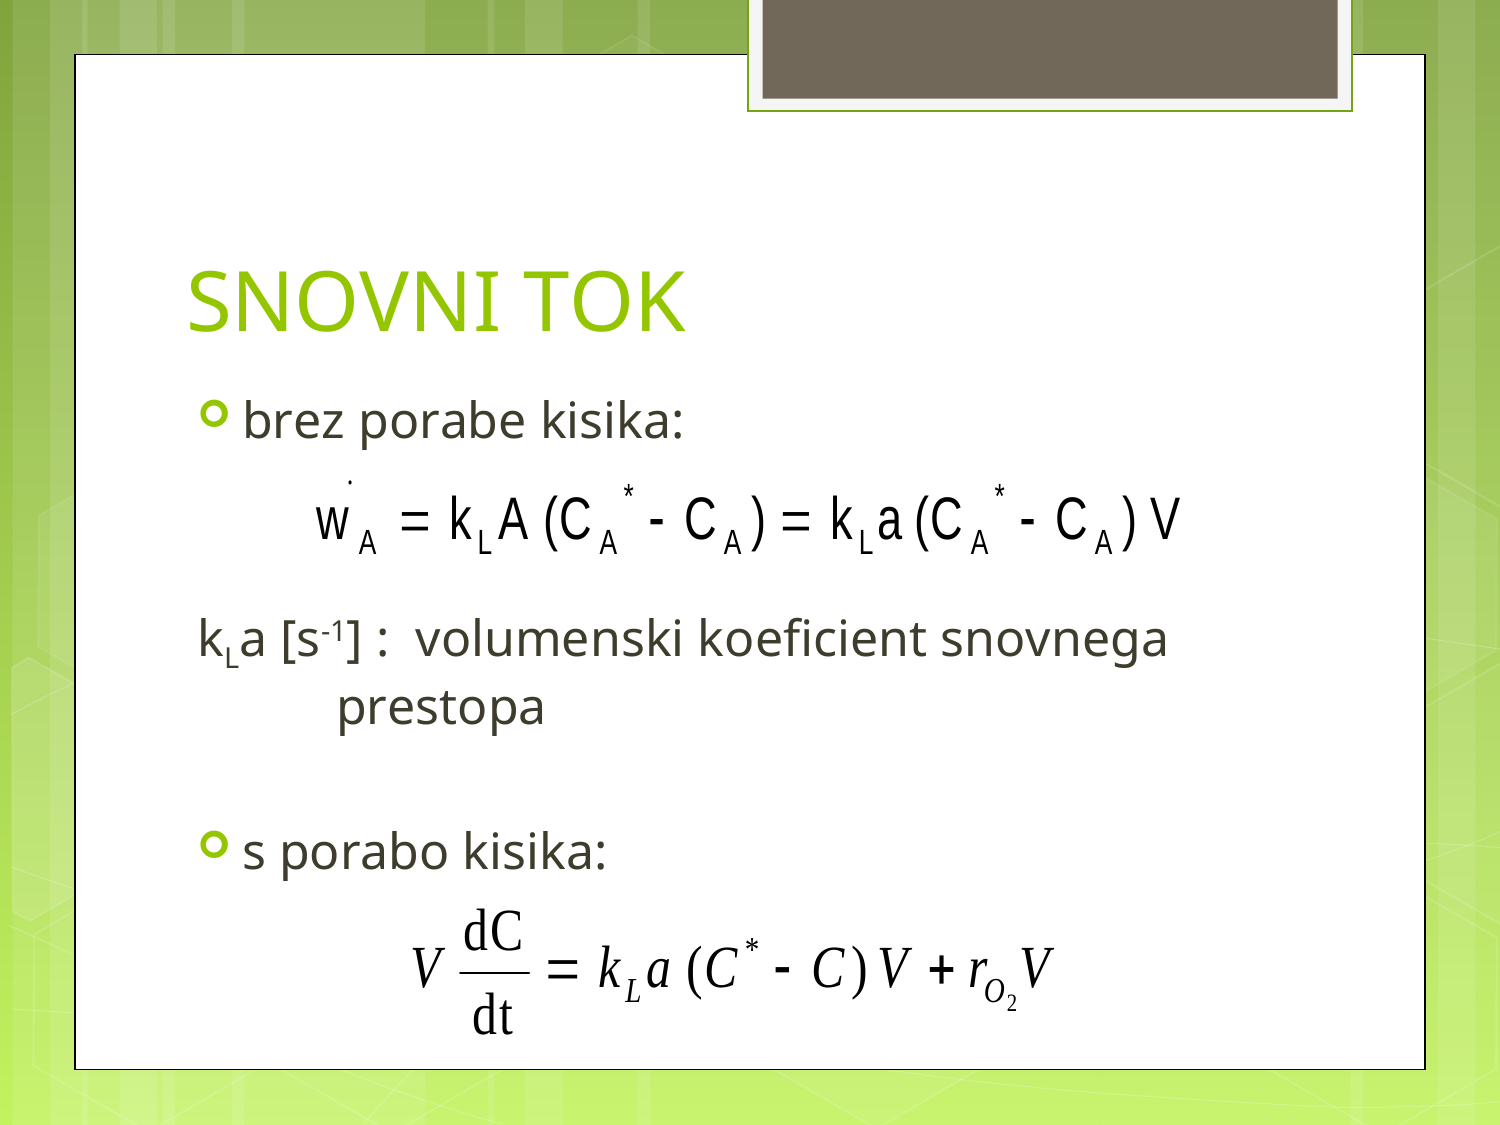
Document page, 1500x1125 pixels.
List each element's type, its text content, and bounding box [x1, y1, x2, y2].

list brez porabe kisika: kLa [s-1] : volumenski koeficient snovnega prestopa s porabo kisika: [171, 381, 1283, 957]
chart [407, 893, 1065, 1045]
chart [308, 444, 1192, 561]
title SNOVNI TOK [171, 168, 1324, 356]
